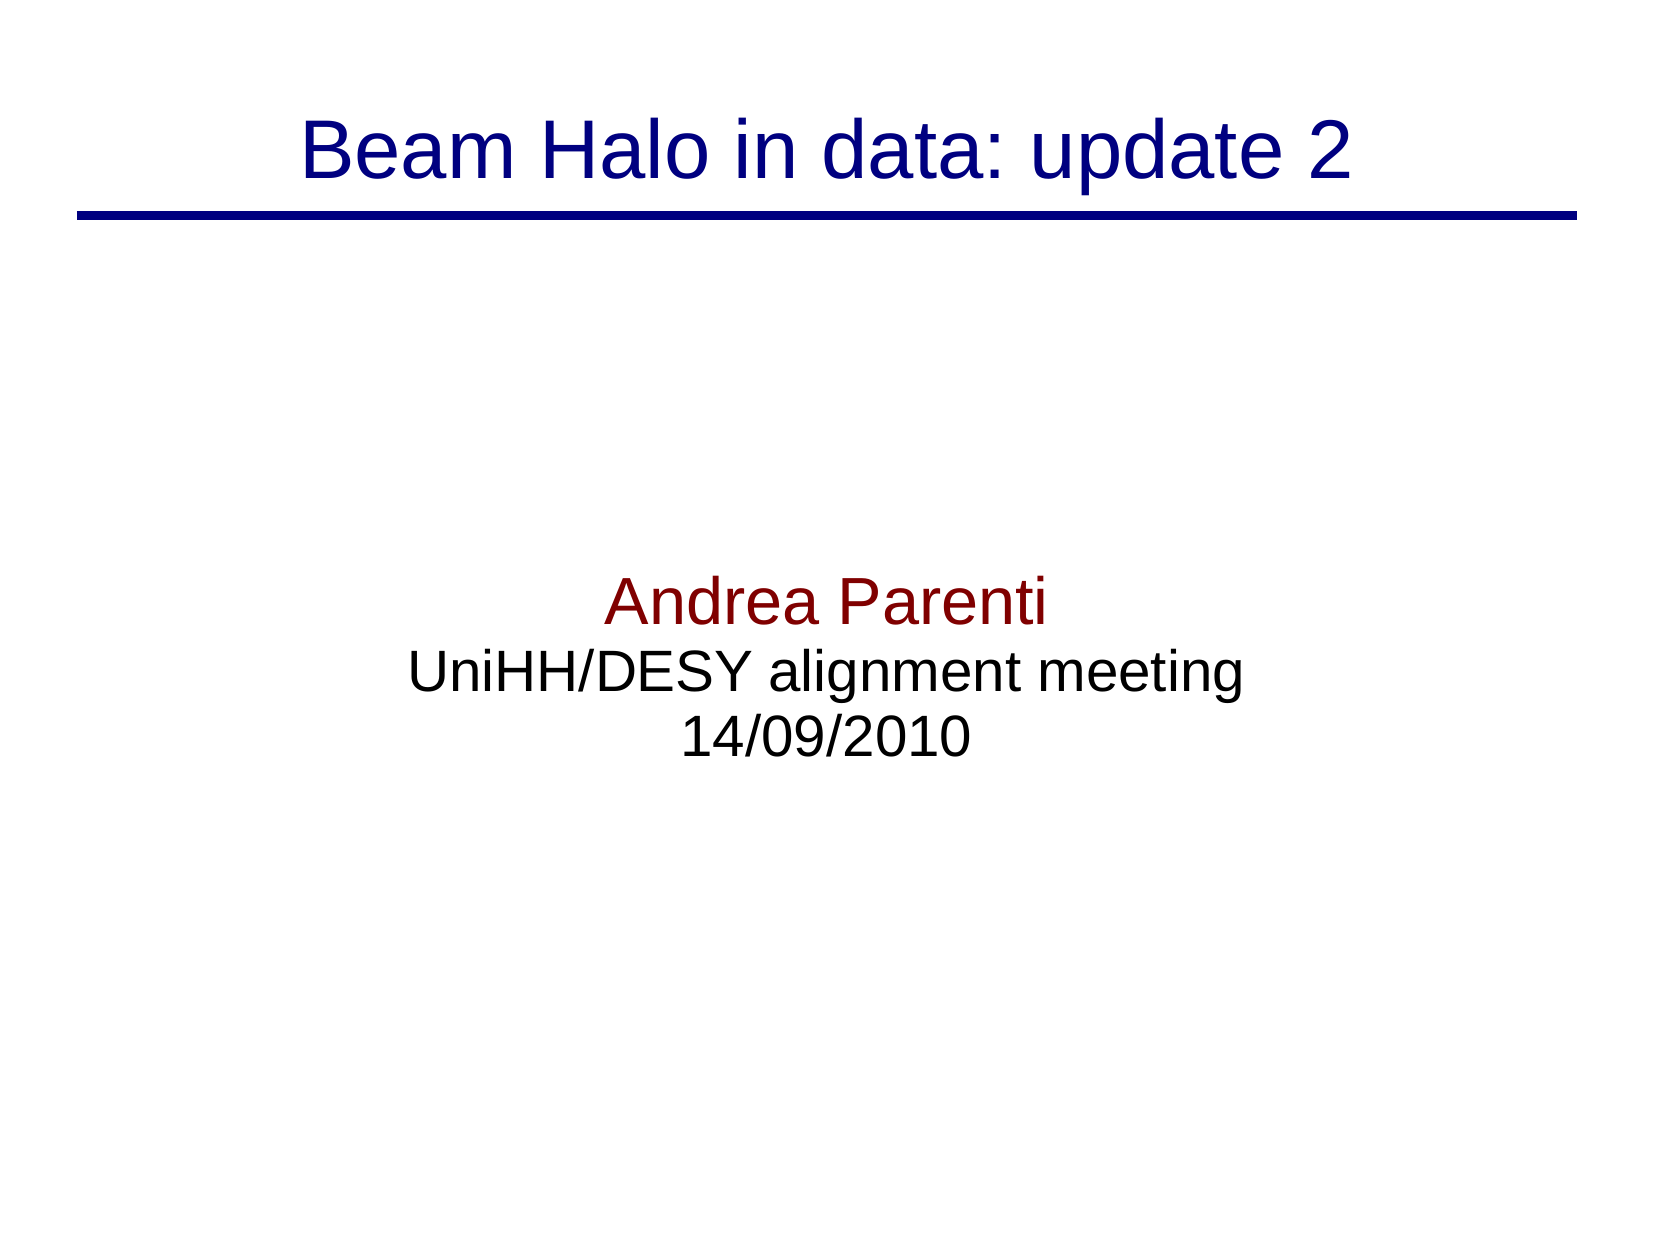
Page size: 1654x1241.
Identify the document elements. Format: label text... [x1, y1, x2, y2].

title Beam Halo in data: update 2 [82, 75, 1571, 225]
subtitle Andrea Parenti UniHH/DESY alignment meeting 14/09/2010 [82, 225, 1571, 1109]
